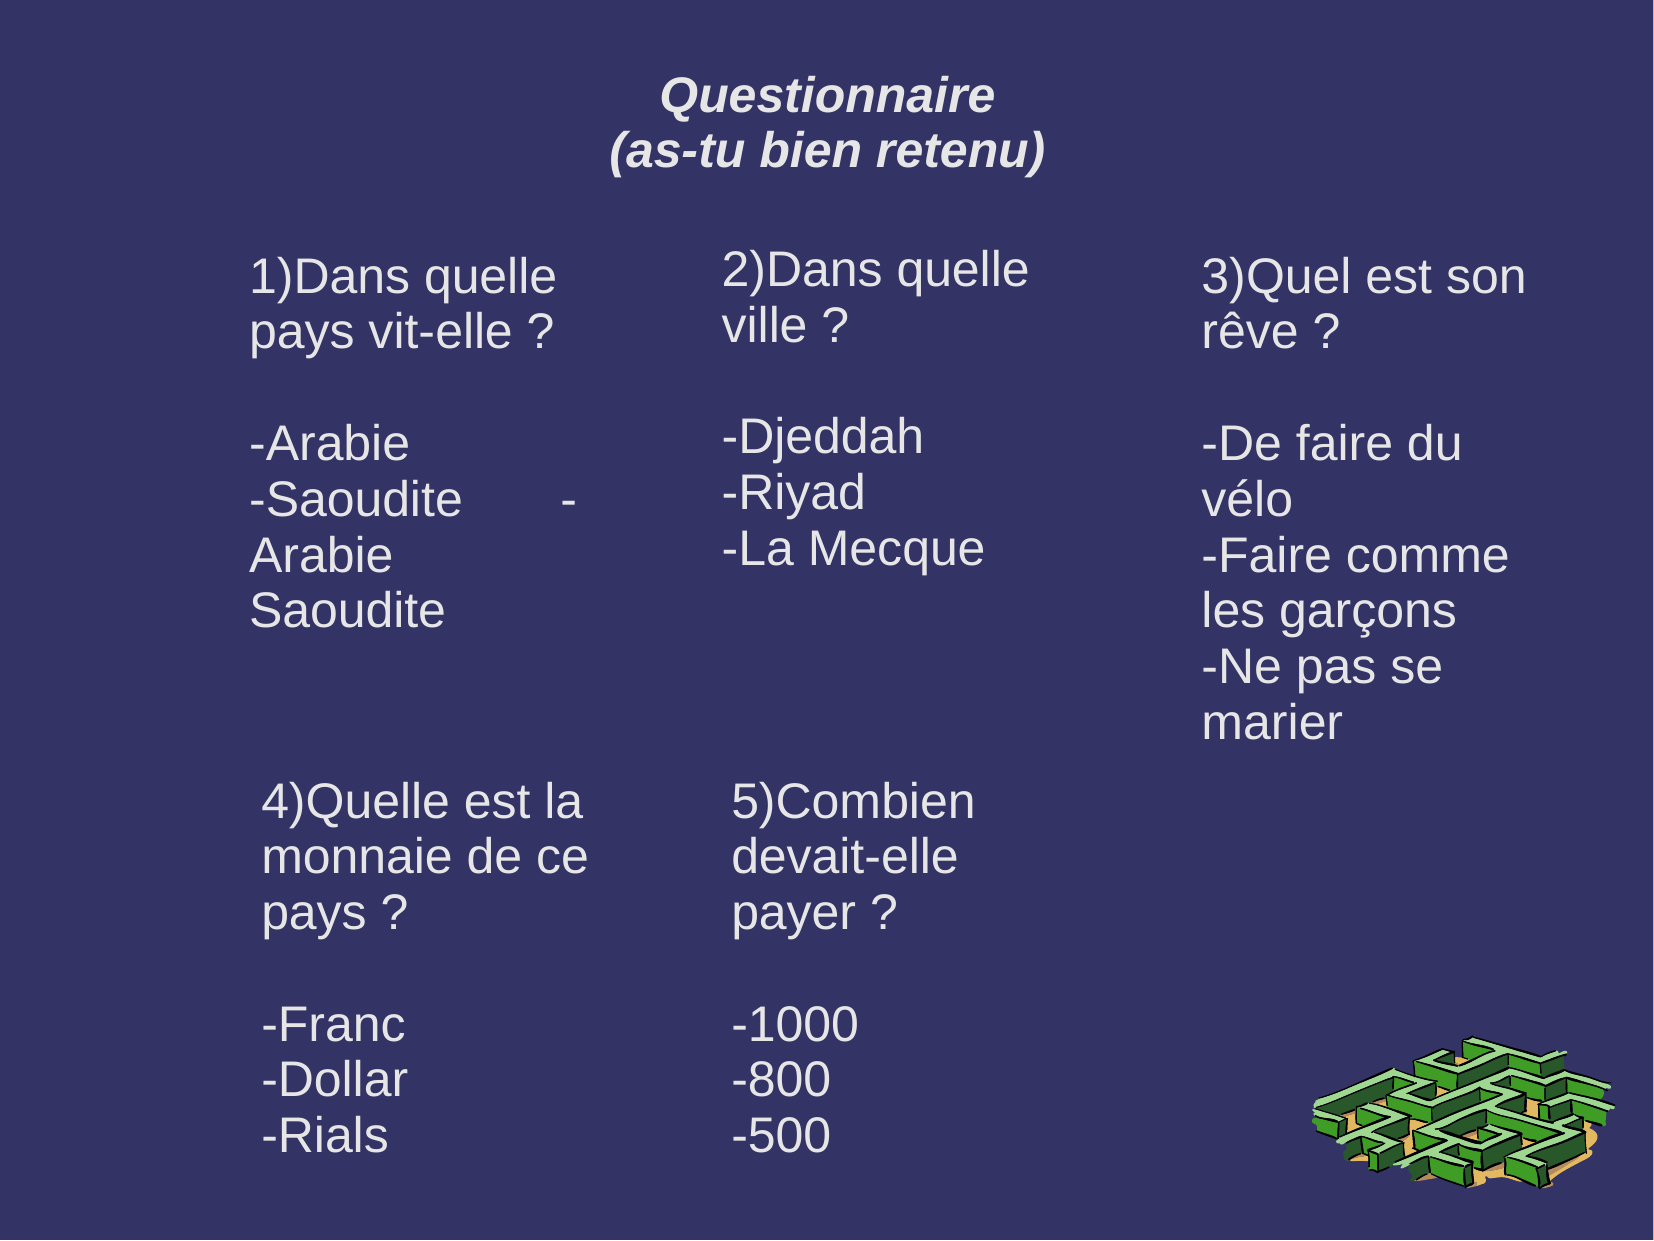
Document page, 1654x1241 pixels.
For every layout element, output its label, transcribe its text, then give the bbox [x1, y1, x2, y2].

list 1)Dans quelle pays vit-elle ? -Arabie -Saoudite -Arabie Saoudite [166, 248, 615, 639]
list 2)Dans quelle ville ? -Djeddah -Riyad -La Mecque [638, 241, 1087, 615]
list 4)Quelle est la monnaie de ce pays ? -Franc -Dollar -Rials [178, 772, 627, 1164]
title Questionnaire (as-tu bien retenu) [121, 19, 1534, 227]
list 5)Combien devait-elle payer ? -1000 -800 -500 [648, 772, 1097, 1146]
list 3)Quel est son rêve ? -De faire du vélo -Faire comme les garçons -Ne pas se marier [1118, 248, 1567, 750]
